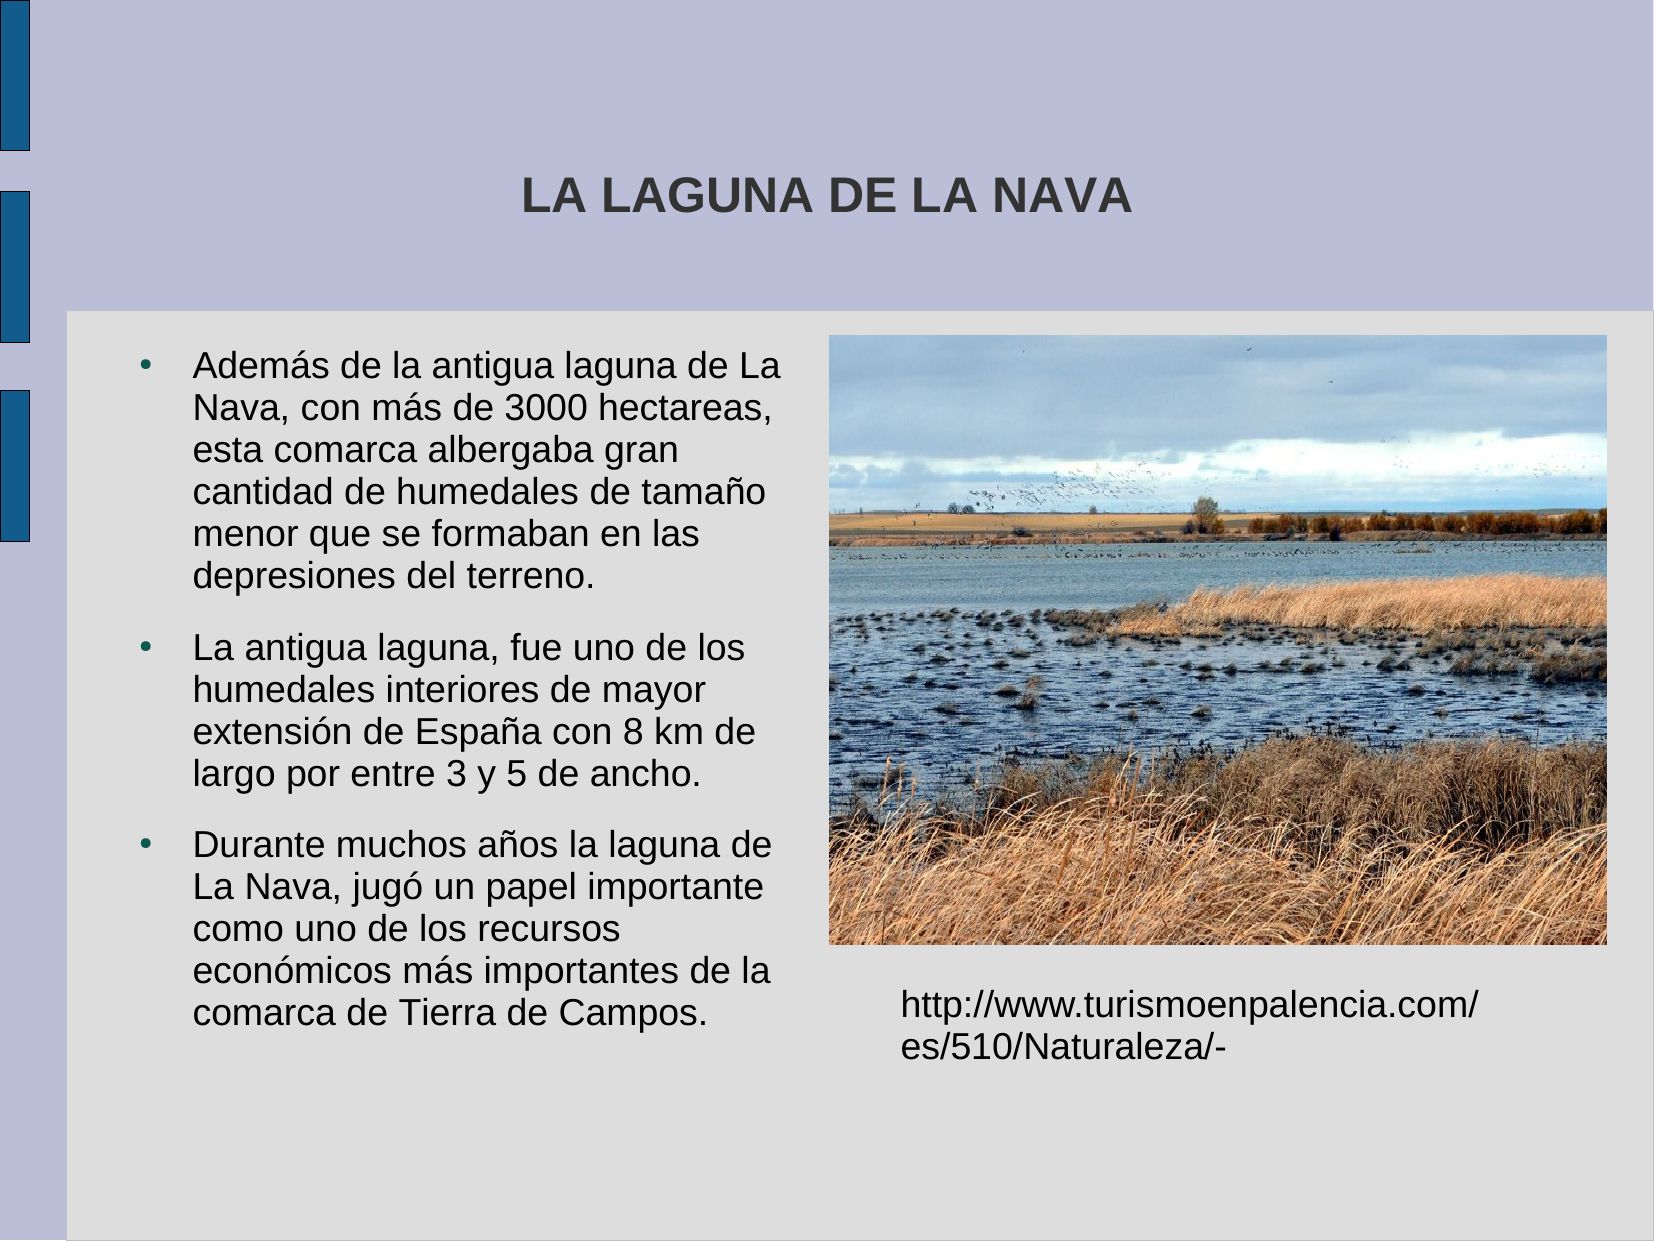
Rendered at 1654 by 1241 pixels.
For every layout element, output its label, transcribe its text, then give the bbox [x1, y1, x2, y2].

title LA LAGUNA DE LA NAVA [121, 91, 1534, 299]
text_box http://www.turismoenpalencia.com/es/510/Naturaleza/- [885, 976, 1522, 1075]
list Además de la antigua laguna de La Nava, con más de 3000 hectareas, esta comarca albergaba gran cantidad de humedales de tamaño menor que se formaban en las depresiones del terreno. La antigua laguna, fue uno de los humedales interiores de mayor extensión de España con 8 km de largo por entre 3 y 5 de ancho. Durante muchos años la laguna de La Nava, jugó un papel importante como uno de los recursos económicos más importantes de la comarca de Tierra de Campos. [121, 344, 811, 1127]
picture [829, 335, 1607, 945]
